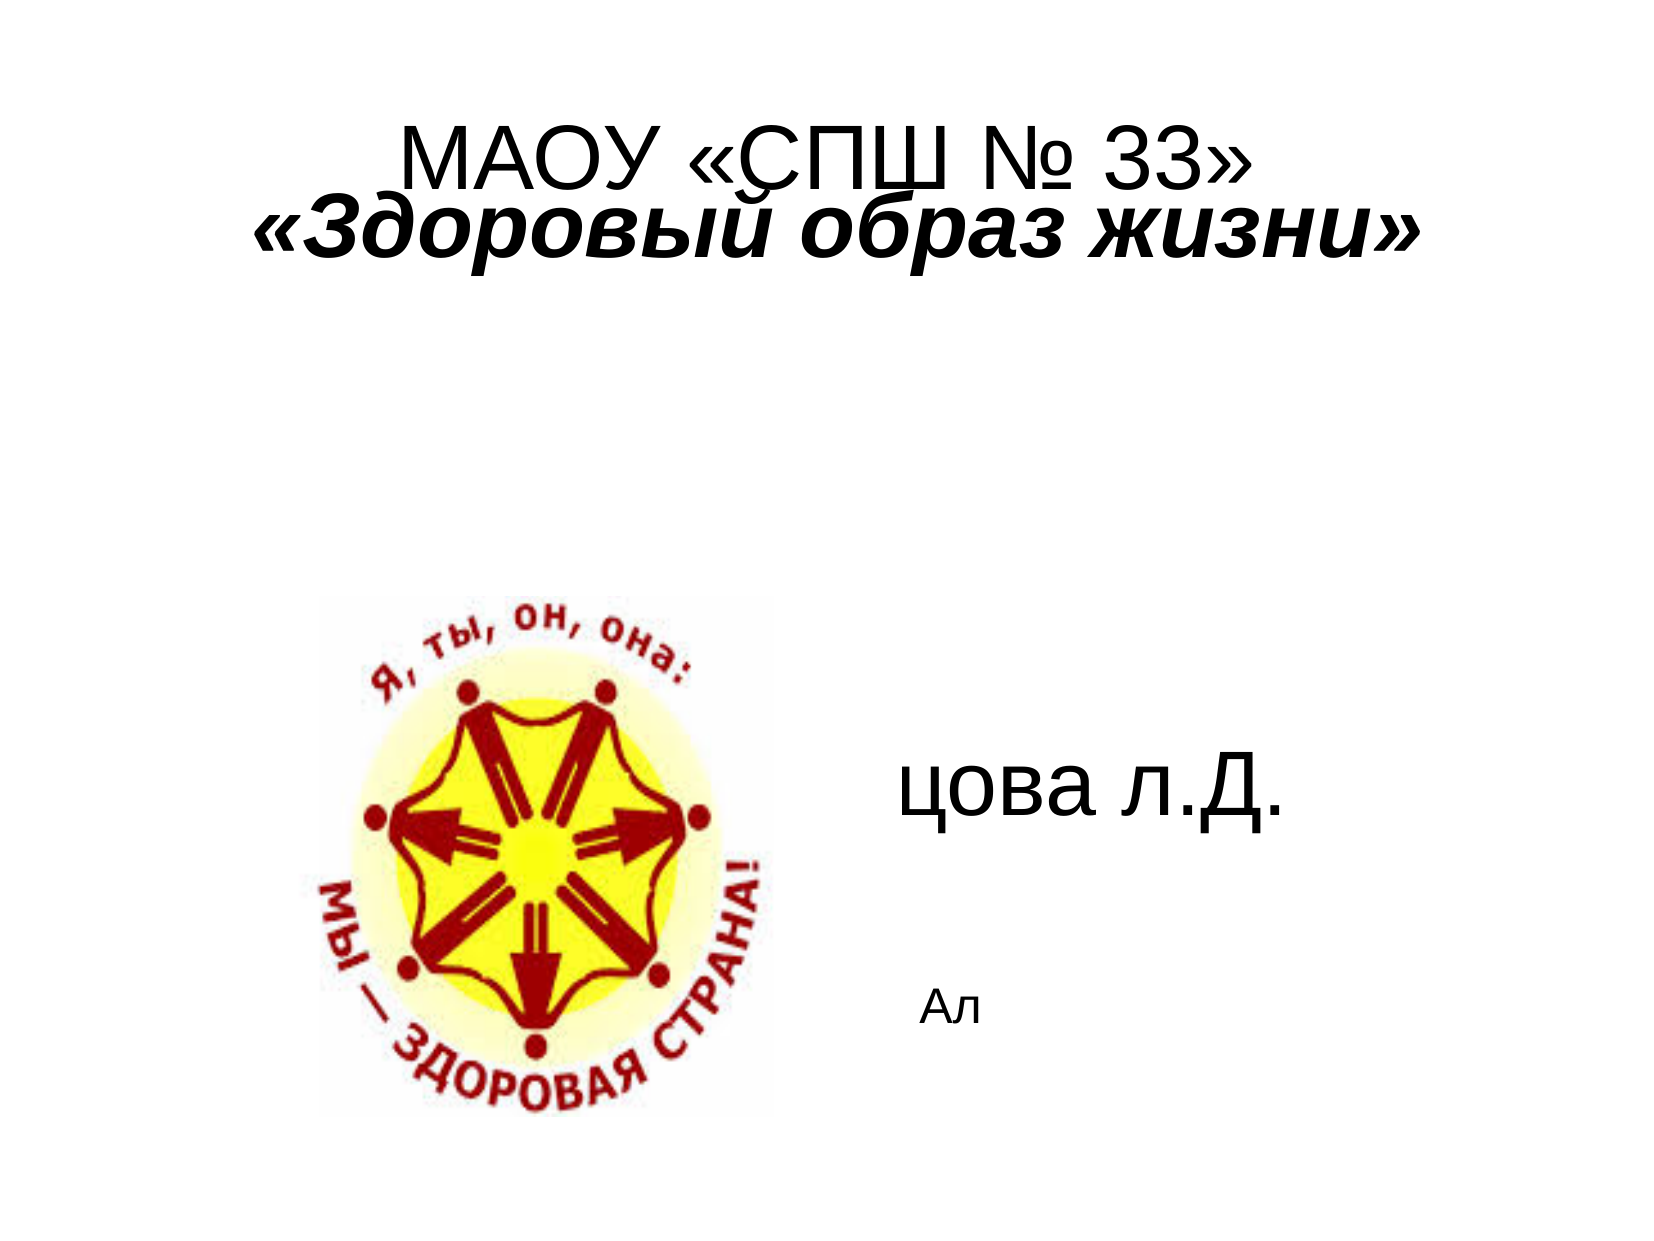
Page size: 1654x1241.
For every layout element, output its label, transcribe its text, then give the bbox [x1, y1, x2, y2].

picture [177, 596, 902, 1117]
subtitle «Здоровый образ жизни» Шеховцова л.Д. Ал [94, 162, 1583, 1217]
title МАОУ «СПШ № 33» [82, 49, 1571, 257]
